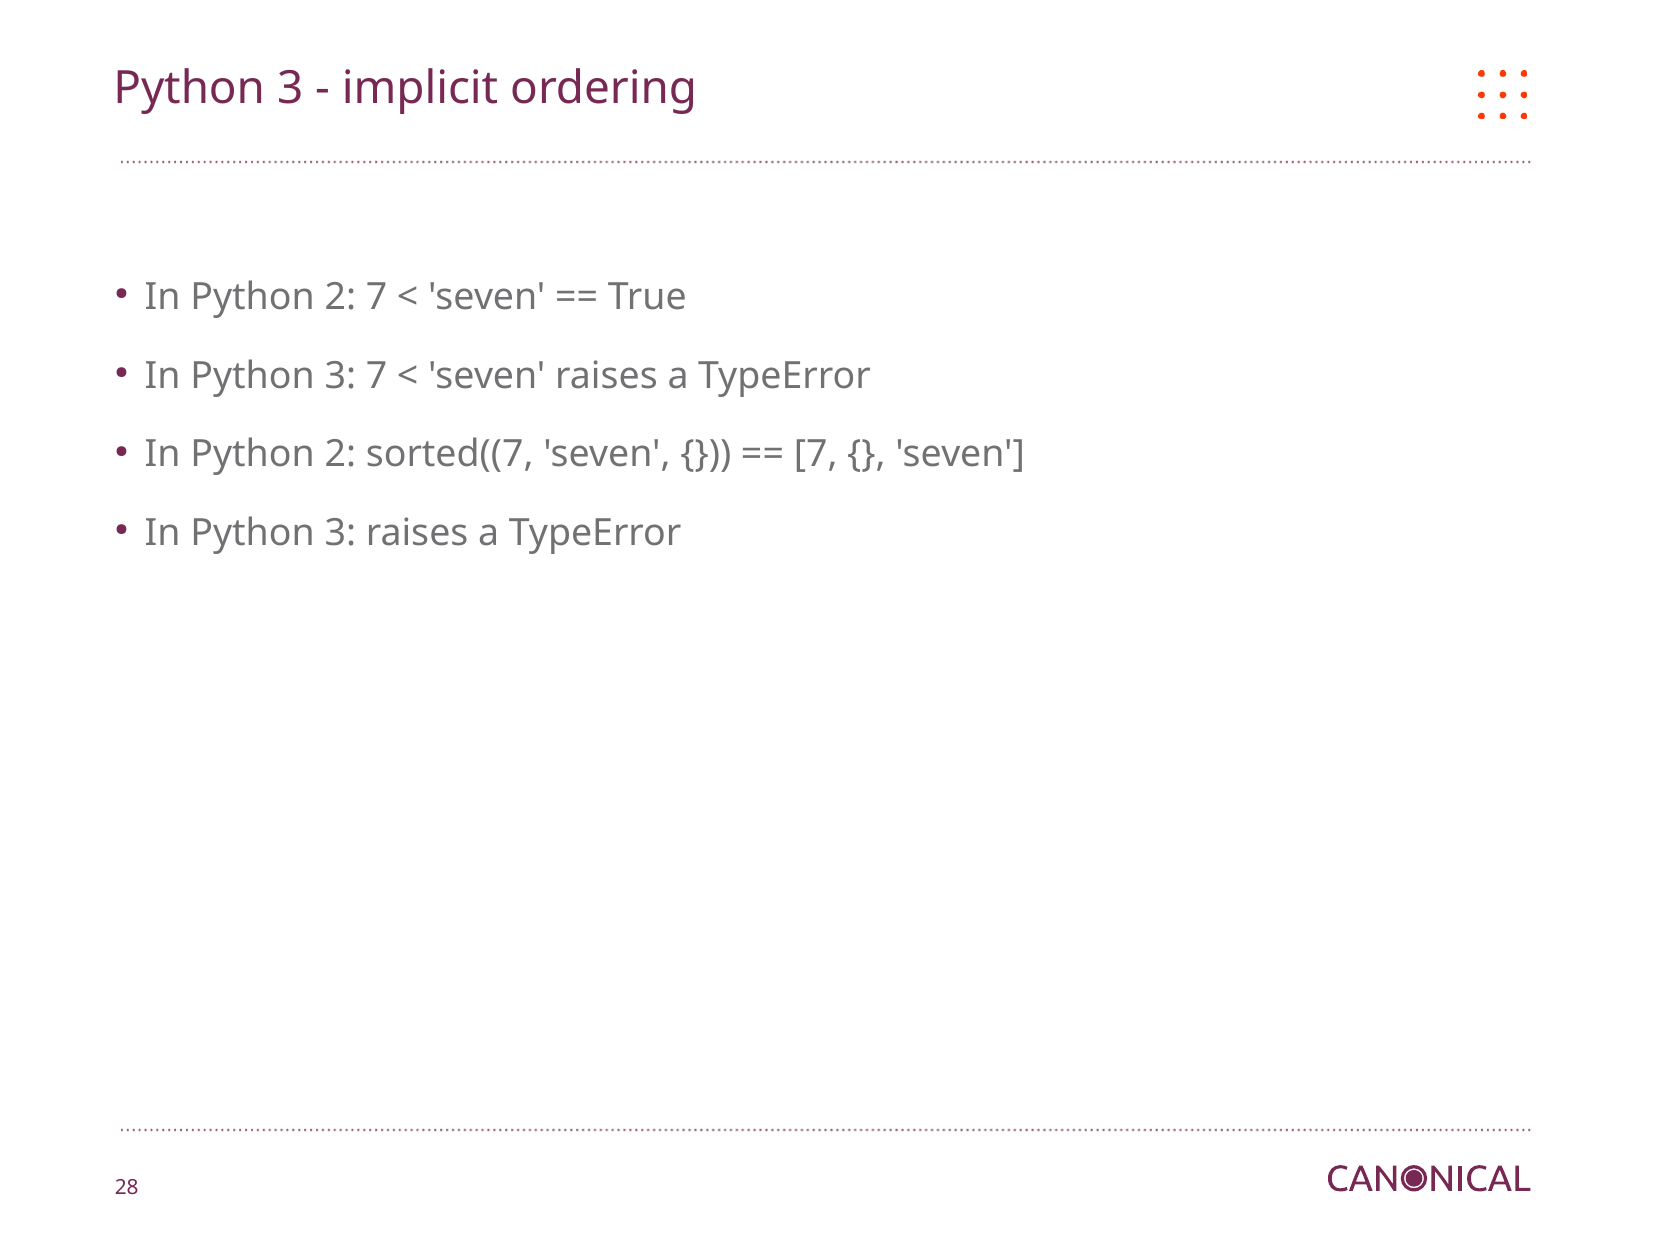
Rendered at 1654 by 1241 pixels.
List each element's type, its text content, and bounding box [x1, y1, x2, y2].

picture [1478, 70, 1527, 119]
list In Python 2: 7 < 'seven' == True In Python 3: 7 < 'seven' raises a TypeError In Python 2: sorted((7, 'seven', {})) == [7, {}, 'seven'] In Python 3: raises a TypeError [115, 256, 1540, 977]
title Python 3 - implicit ordering [113, 64, 1382, 107]
picture [111, 159, 1533, 166]
picture [111, 1127, 1533, 1134]
